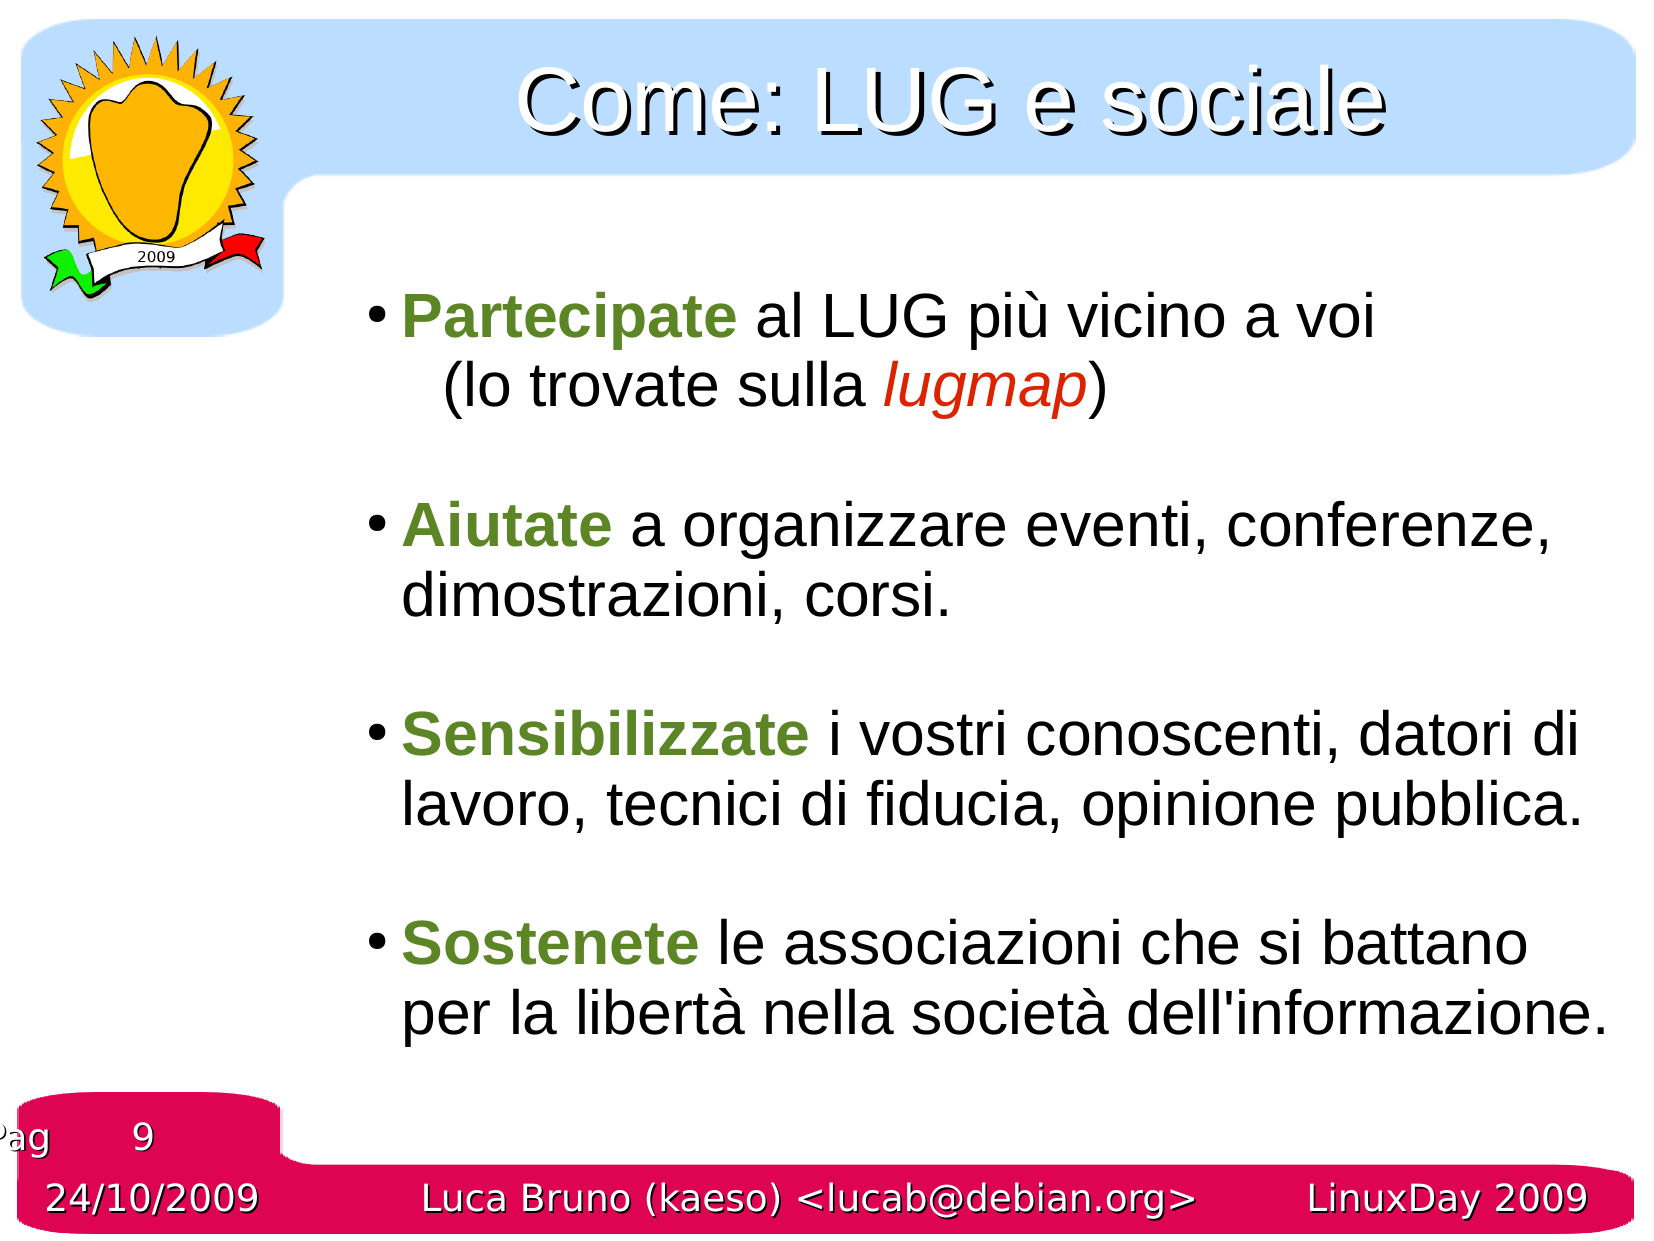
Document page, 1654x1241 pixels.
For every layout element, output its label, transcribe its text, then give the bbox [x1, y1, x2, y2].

picture [35, 1133, 44, 1147]
text_box Luca Bruno (kaeso) <lucab@debian.org> LinuxDay 2009 [405, 1169, 1604, 1241]
picture [21, 19, 1636, 337]
text_box Pag <number> [46, 1108, 278, 1182]
title Come: LUG e sociale [265, 3, 1636, 196]
subtitle Partecipate al LUG più vicino a voi (lo trovate sulla lugmap) Aiutate a organizzare eventi, conferenze, dimostrazioni, corsi. Sensibilizzate i vostri conoscenti, datori di lavoro, tecnici di fiducia, opinione pubblica. Sostenete le associazioni che si battano per la libertà nella società dell'informazione. [295, 206, 1625, 1122]
picture [17, 1092, 1634, 1234]
text_box 24/10/2009 [29, 1169, 284, 1241]
